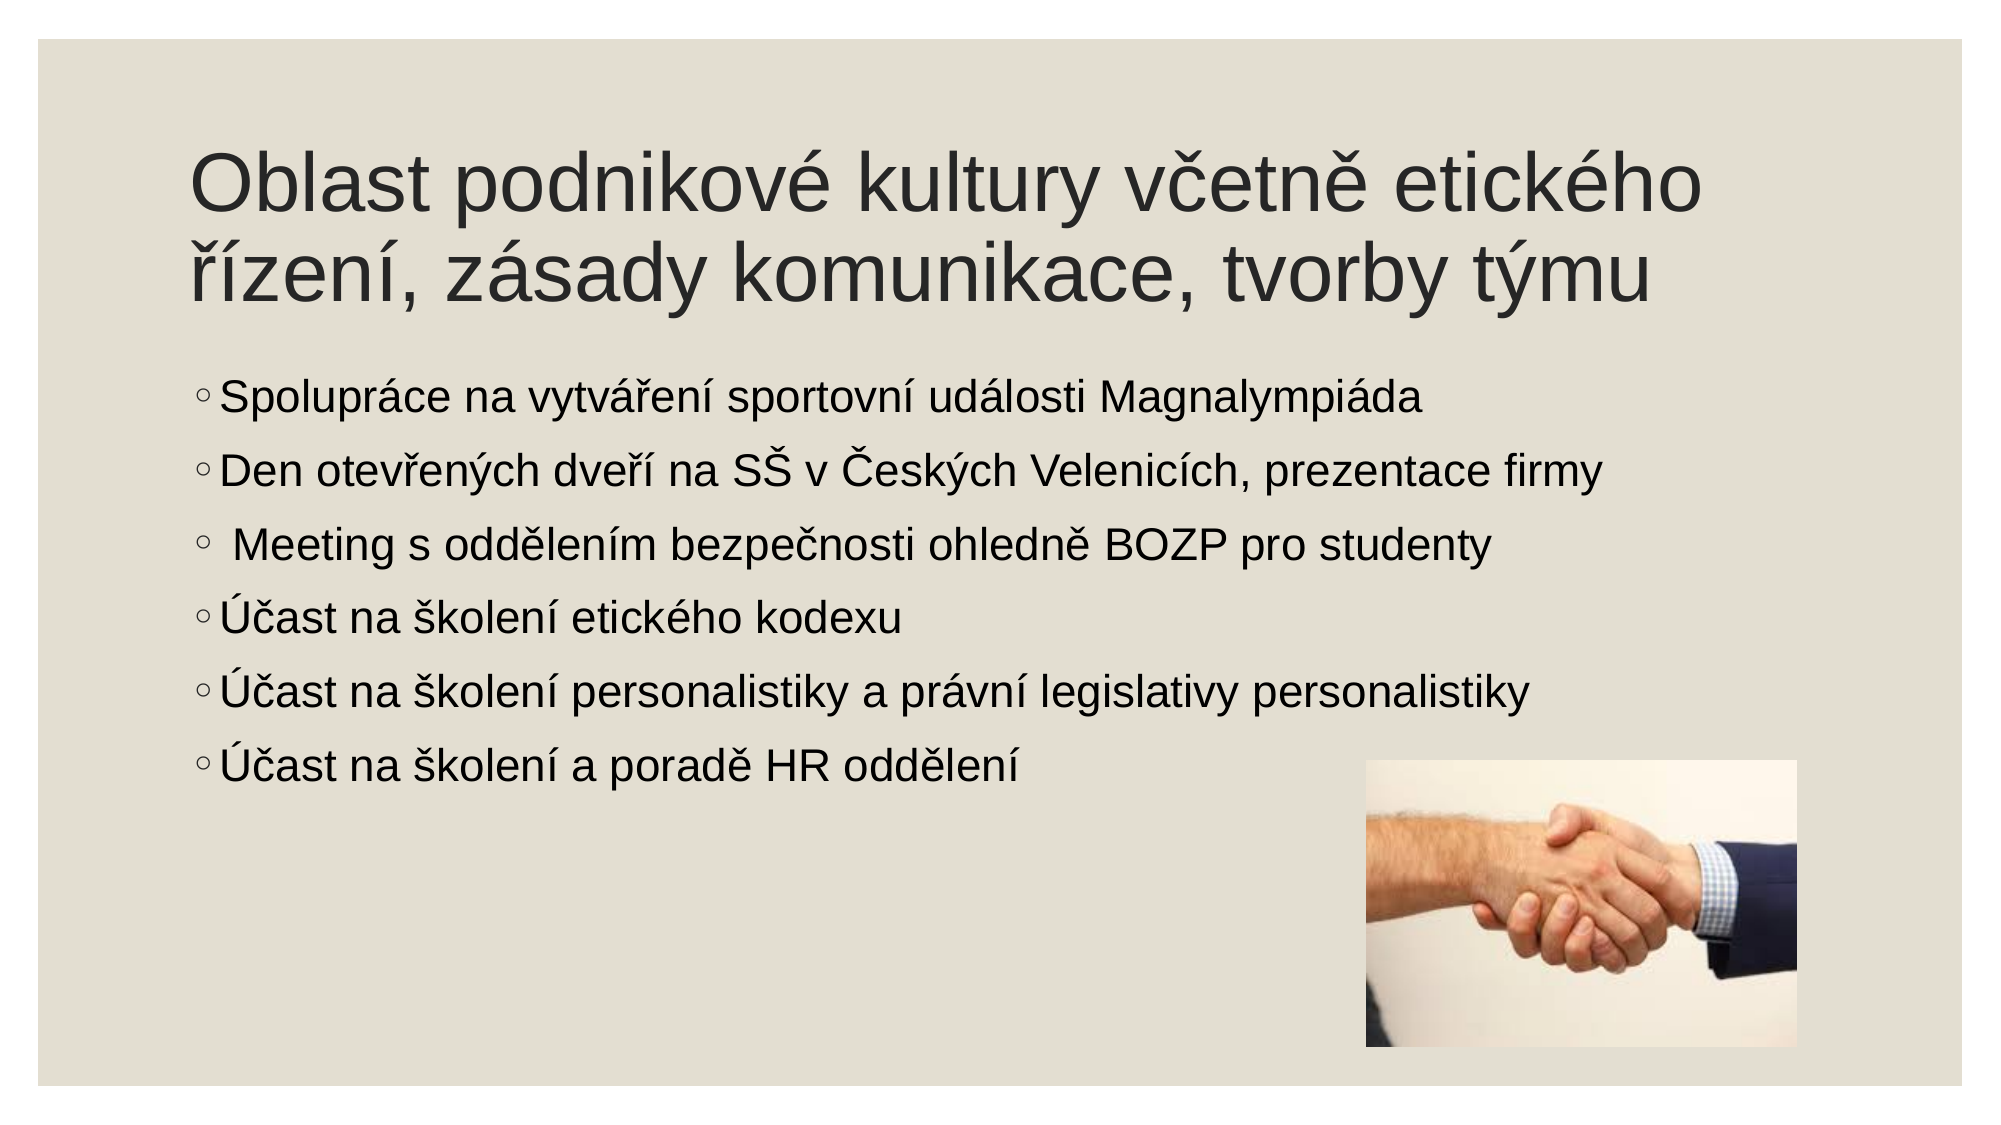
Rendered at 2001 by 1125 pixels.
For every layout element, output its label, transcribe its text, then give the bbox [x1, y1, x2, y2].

list Spolupráce na vytváření sportovní události Magnalympiáda Den otevřených dveří na SŠ v Českých Velenicích, prezentace firmy Meeting s oddělením bezpečnosti ohledně BOZP pro studenty Účast na školení etického kodexu Účast na školení personalistiky a právní legislativy personalistiky Účast na školení a poradě HR oddělení [174, 359, 1825, 1005]
picture [1366, 760, 1797, 1047]
title Oblast podnikové kultury včetně etického řízení, zásady komunikace, tvorby týmu [174, 37, 1825, 332]
